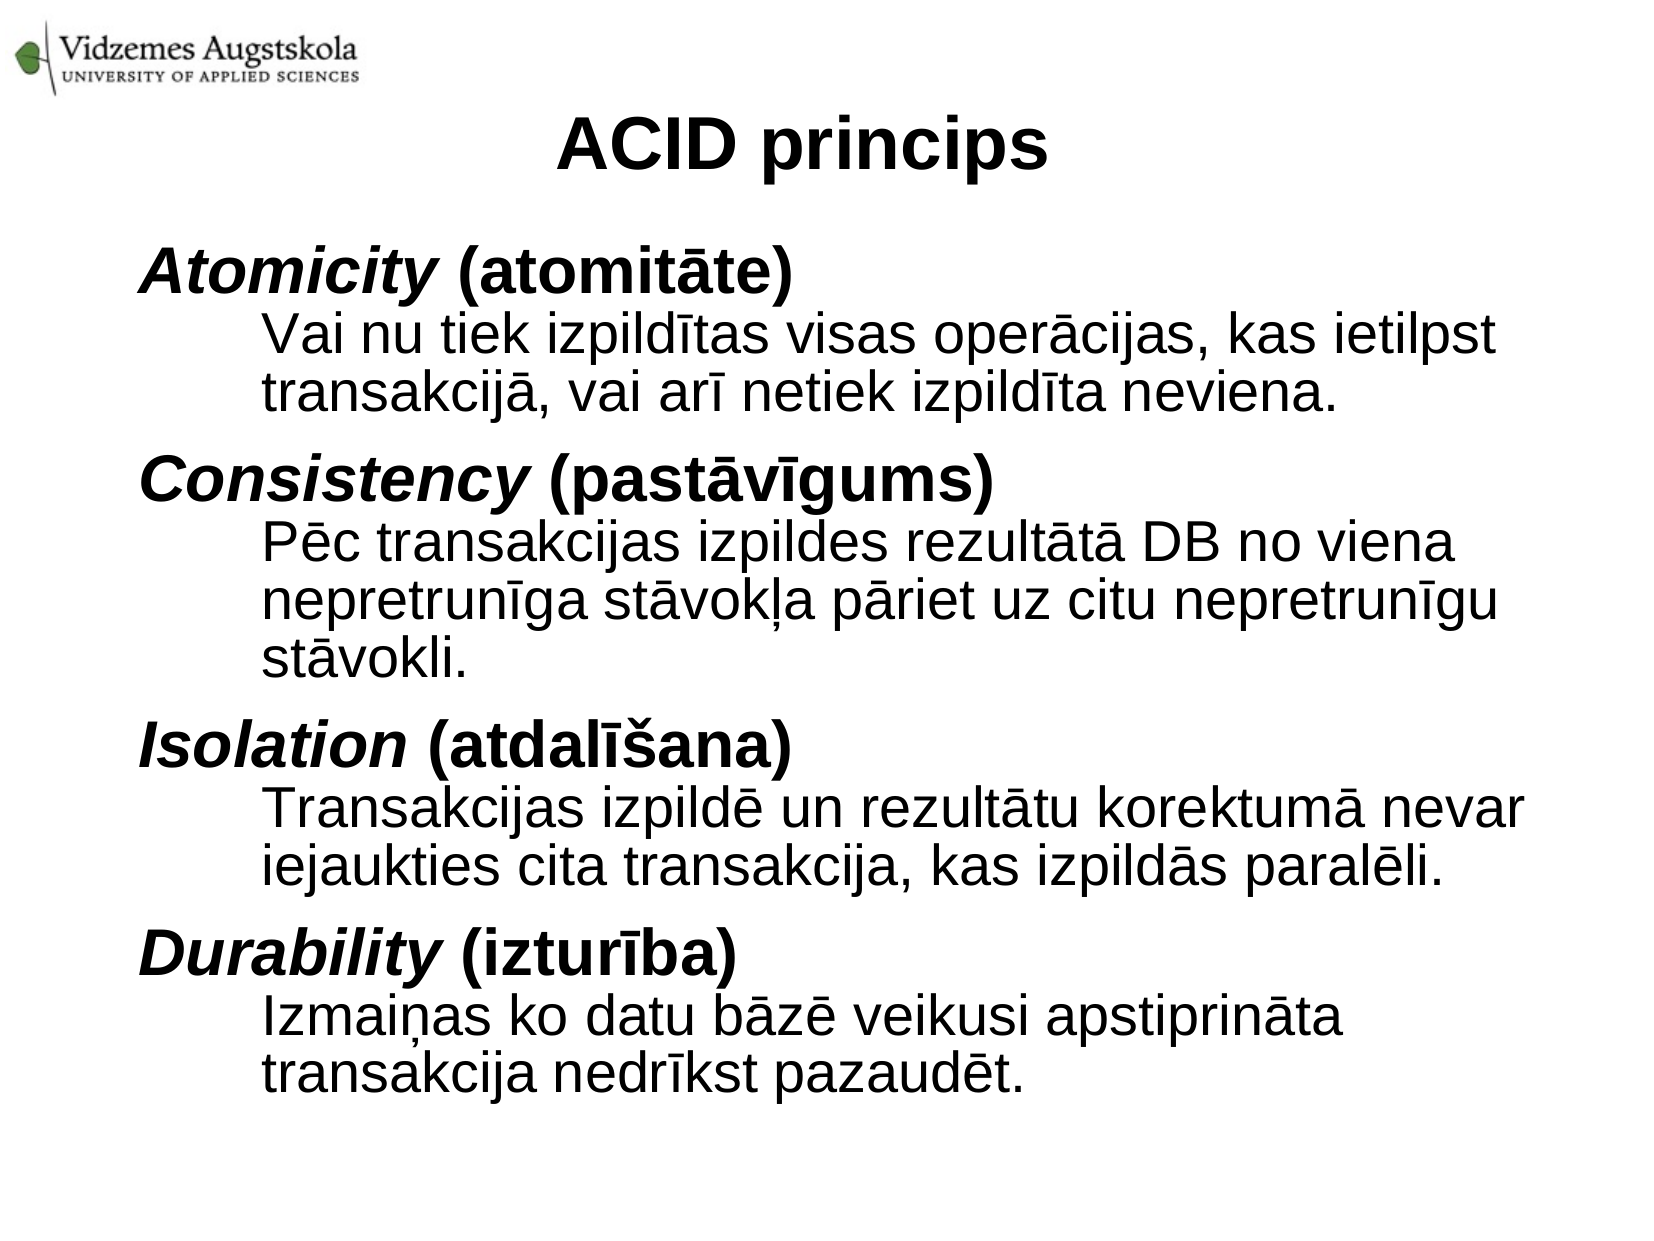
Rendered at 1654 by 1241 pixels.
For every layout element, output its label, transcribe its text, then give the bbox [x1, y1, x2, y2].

list Atomicity (atomitāte) Vai nu tiek izpildītas visas operācijas, kas ietilpst transakcijā, vai arī netiek izpildīta neviena. Consistency (pastāvīgums) Pēc transakcijas izpildes rezultātā DB no viena nepretrunīga stāvokļa pāriet uz citu nepretrunīgu stāvokli. Isolation (atdalīšana) Transakcijas izpildē un rezultātu korektumā nevar iejaukties cita transakcija, kas izpildās paralēli. Durability (izturība) Izmaiņas ko datu bāzē veikusi apstiprināta transakcija nedrīkst pazaudēt. [82, 236, 1569, 1107]
title ACID princips [94, 103, 1512, 188]
picture [5, 2, 368, 113]
